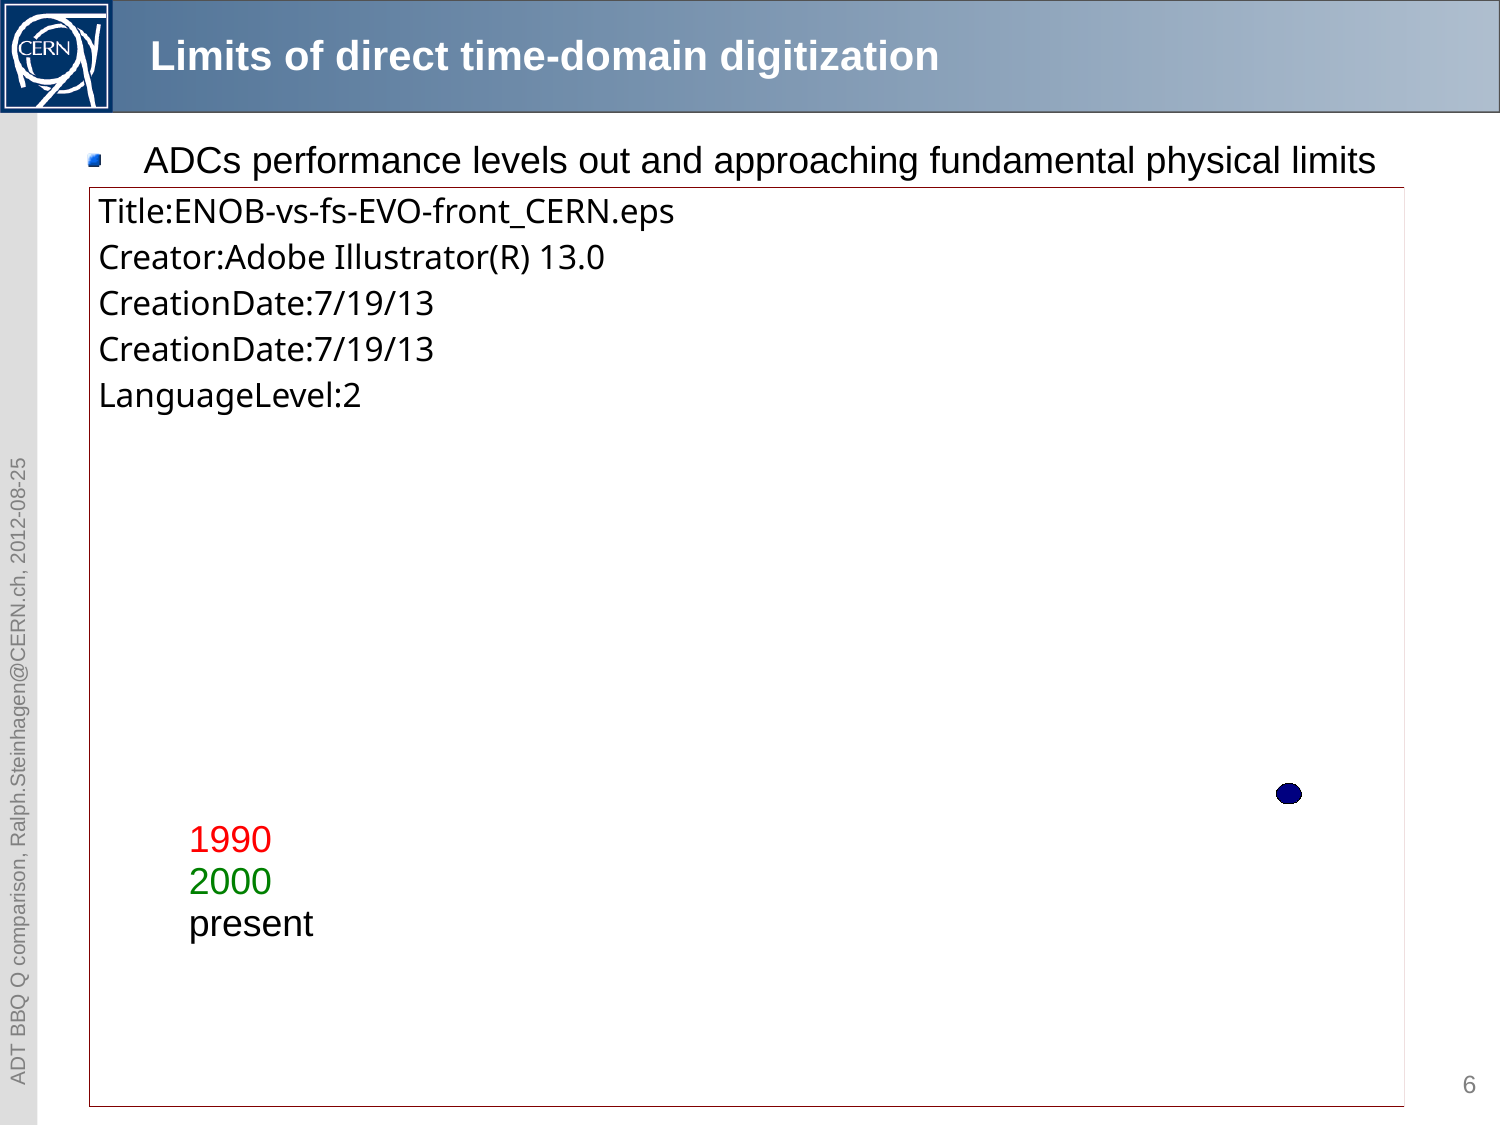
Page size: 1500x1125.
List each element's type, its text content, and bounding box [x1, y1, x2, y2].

text_box [1276, 783, 1302, 804]
picture [87, 1030, 1405, 1107]
picture [0, 0, 113, 113]
list ADCs performance levels out and approaching fundamental physical limits [87, 137, 1438, 1030]
text_box 1990 2000 present [174, 811, 340, 963]
title Limits of direct time-domain digitization [150, 0, 1489, 113]
